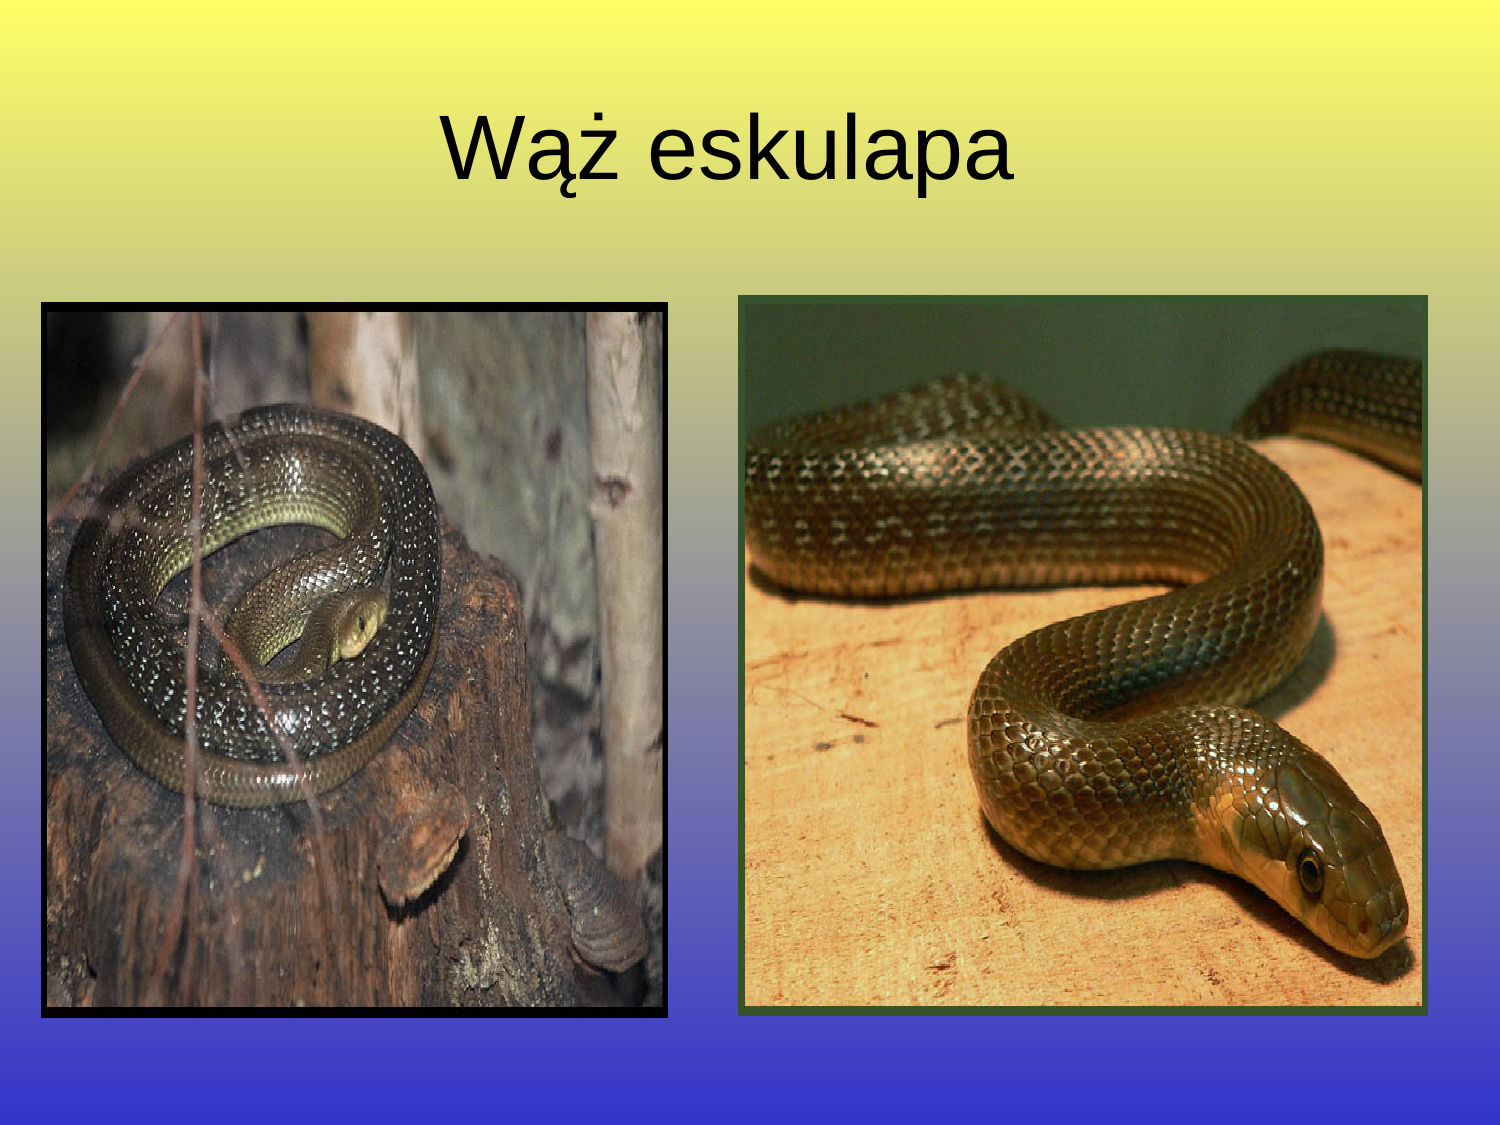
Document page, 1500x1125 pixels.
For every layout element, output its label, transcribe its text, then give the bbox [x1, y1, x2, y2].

title Wąż eskulapa [312, 54, 1142, 242]
picture [41, 302, 668, 1018]
picture [738, 295, 1428, 1016]
